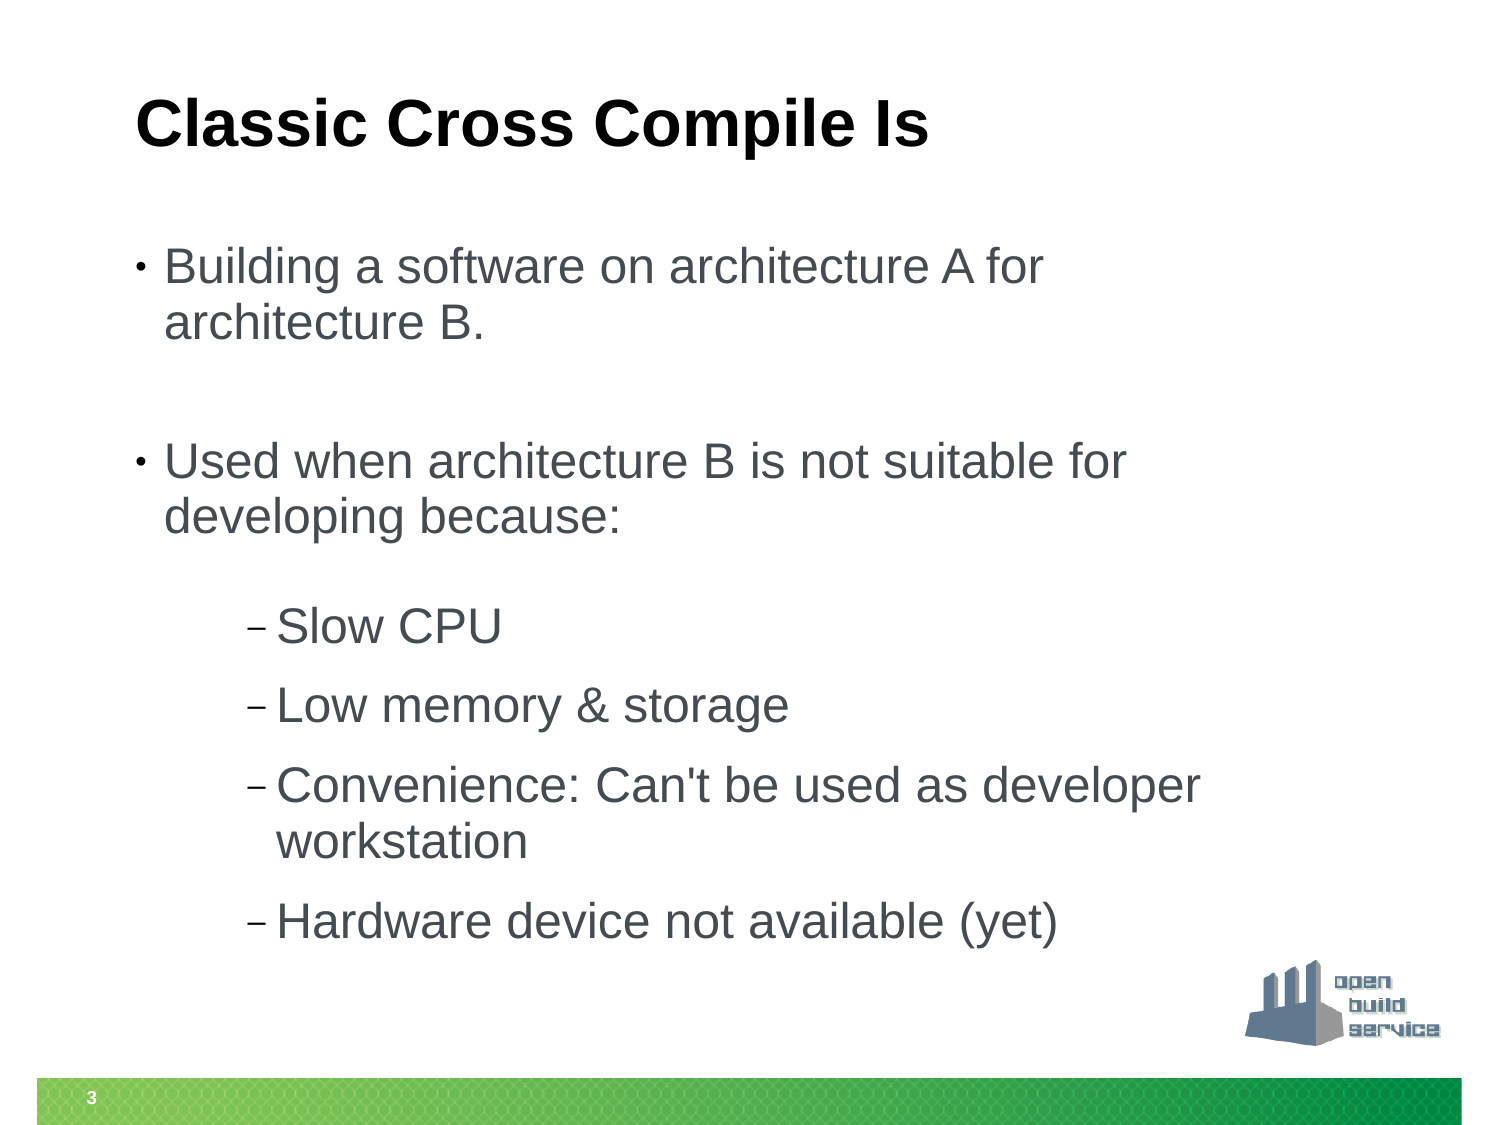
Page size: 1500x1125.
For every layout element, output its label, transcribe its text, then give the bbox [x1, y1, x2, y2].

picture [1245, 960, 1441, 1046]
list Building a software on architecture A for architecture B. Used when architecture B is not suitable for developing because: Slow CPU Low memory & storage Convenience: Can't be used as developer workstation Hardware device not available (yet) [135, 238, 1372, 982]
picture [37, 1078, 1462, 1125]
title Classic Cross Compile Is [135, 41, 1372, 204]
